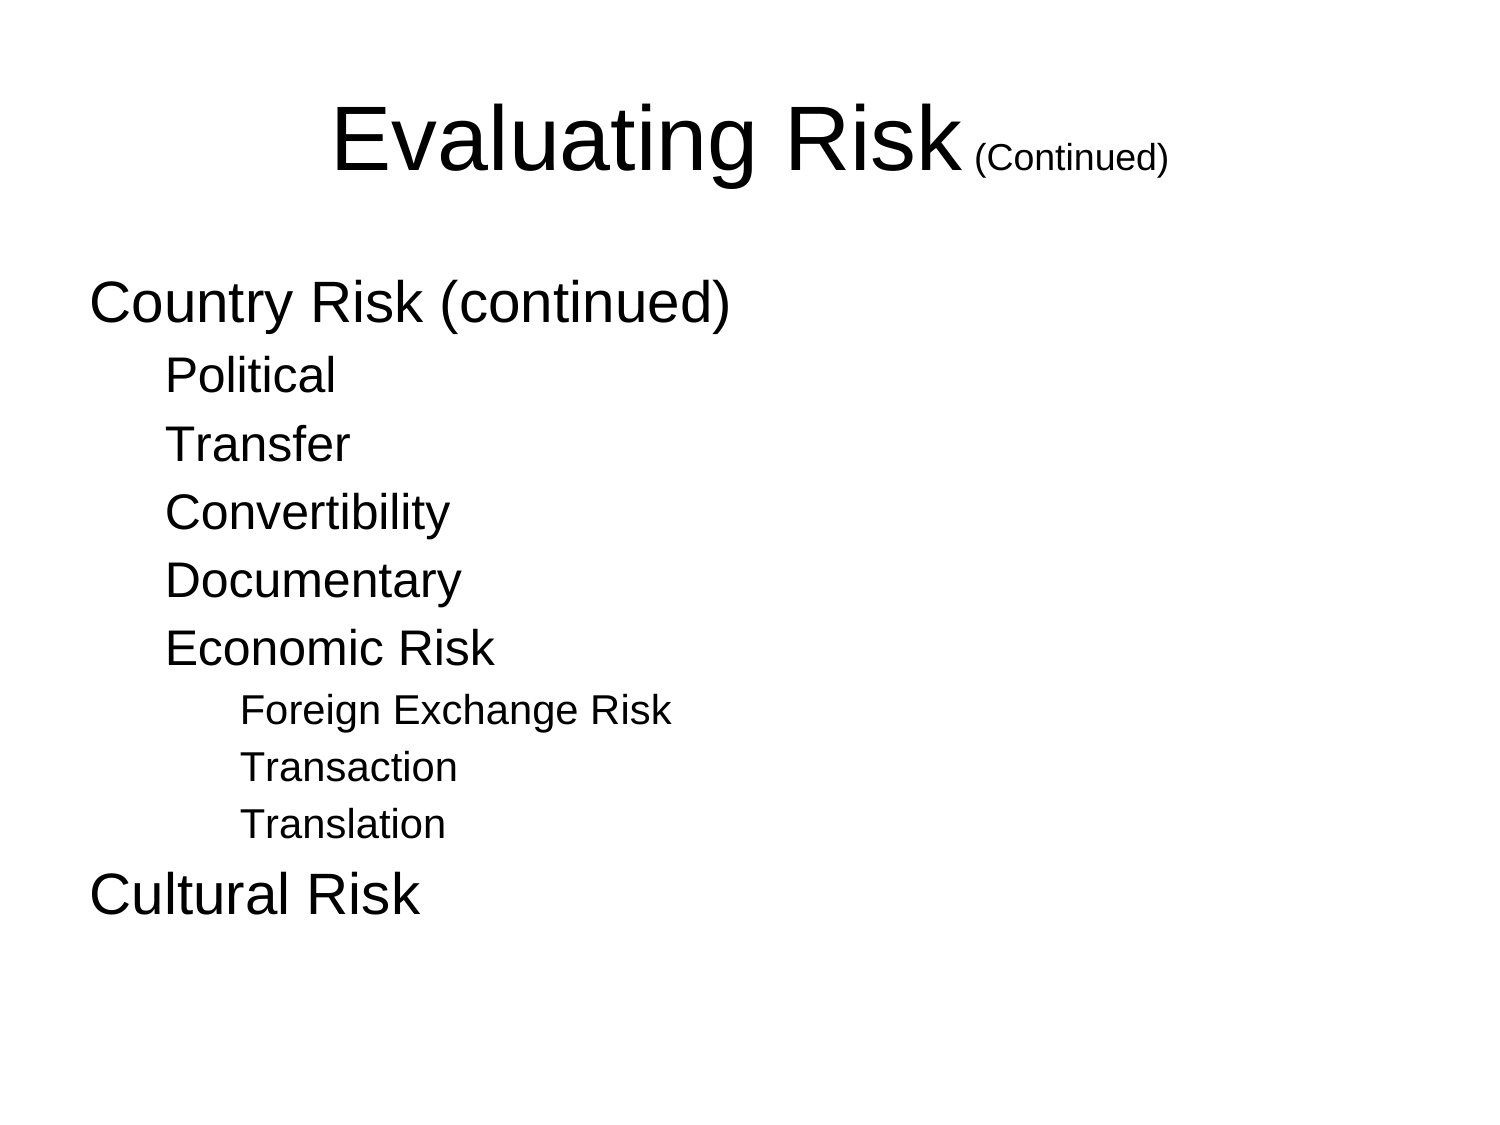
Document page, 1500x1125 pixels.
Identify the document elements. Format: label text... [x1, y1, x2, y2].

title Evaluating Risk (Continued) [75, 45, 1426, 233]
list Country Risk (continued) Political Transfer Convertibility Documentary Economic Risk Foreign Exchange Risk Transaction Translation Cultural Risk [75, 262, 1426, 1006]
